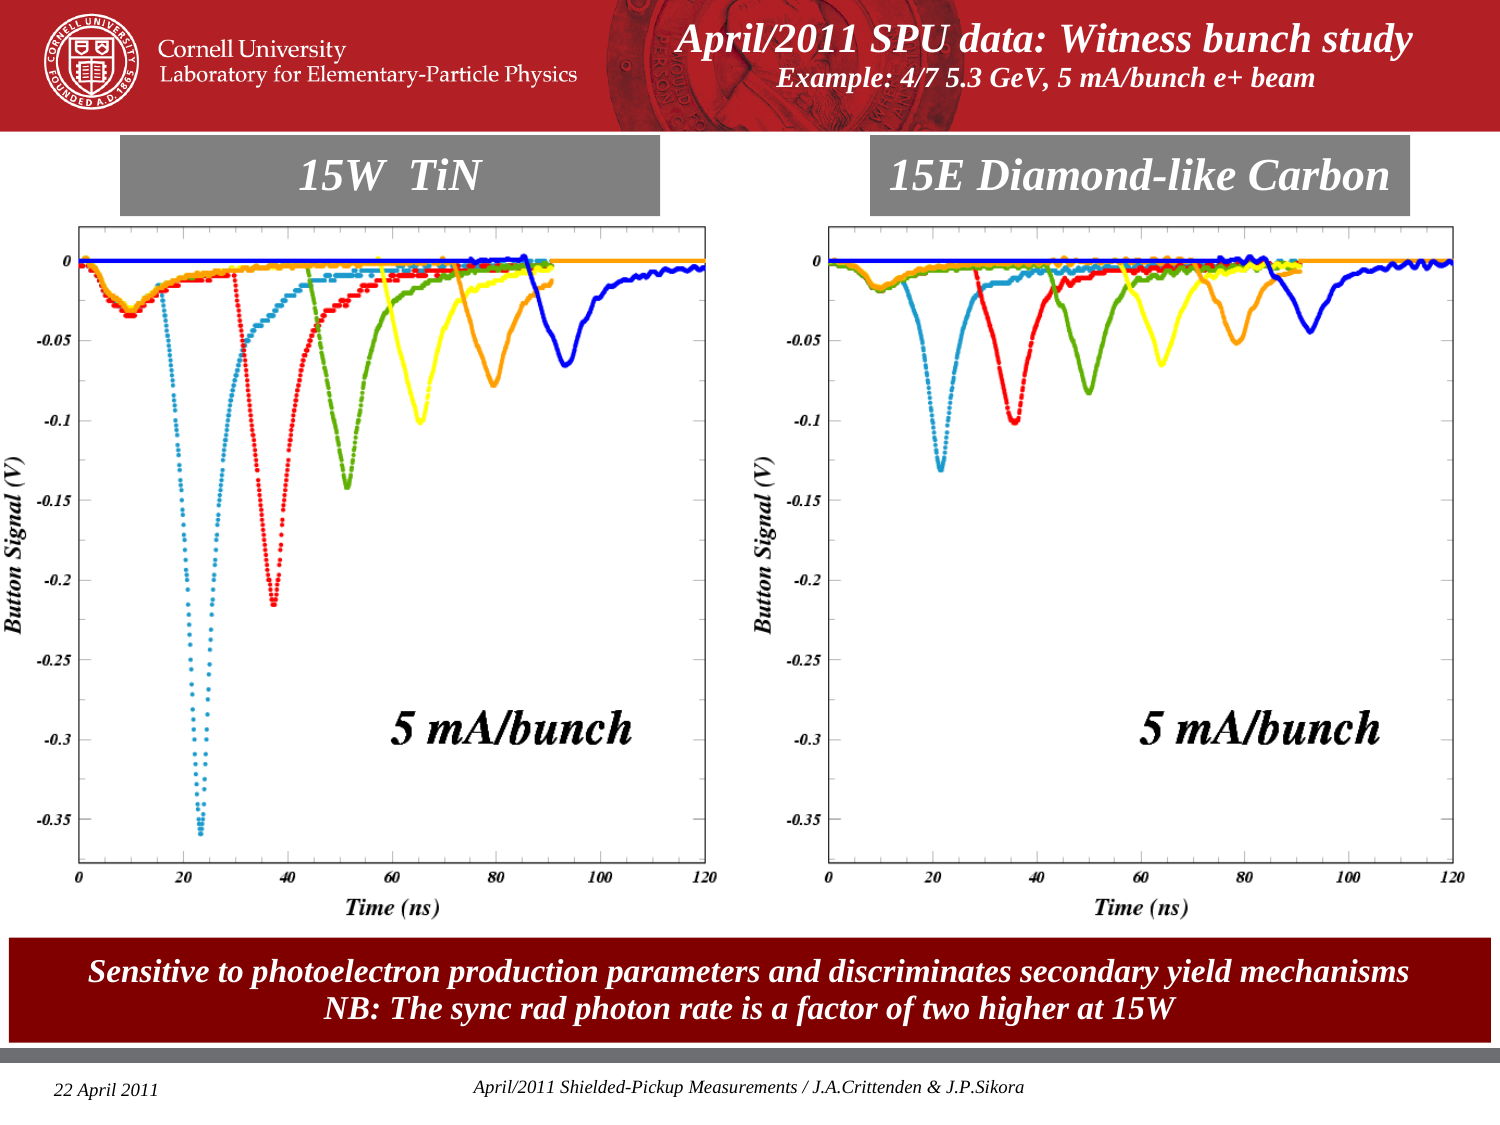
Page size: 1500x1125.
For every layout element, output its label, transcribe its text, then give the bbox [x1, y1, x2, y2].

text_box 15W TiN [120, 135, 661, 217]
picture [0, 0, 1500, 132]
text_box 15E Diamond-like Carbon [870, 135, 1411, 217]
picture [750, 224, 1471, 926]
text_box April/2011 SPU data: Witness bunch study Example: 4/7 5.3 GeV, 5 mA/bunch e+ beam [599, 7, 1500, 158]
text_box Sensitive to photoelectron production parameters and discriminates secondary yield mechanisms NB: The sync rad photon rate is a factor of two higher at 15W [8, 937, 1491, 1043]
picture [0, 224, 721, 926]
